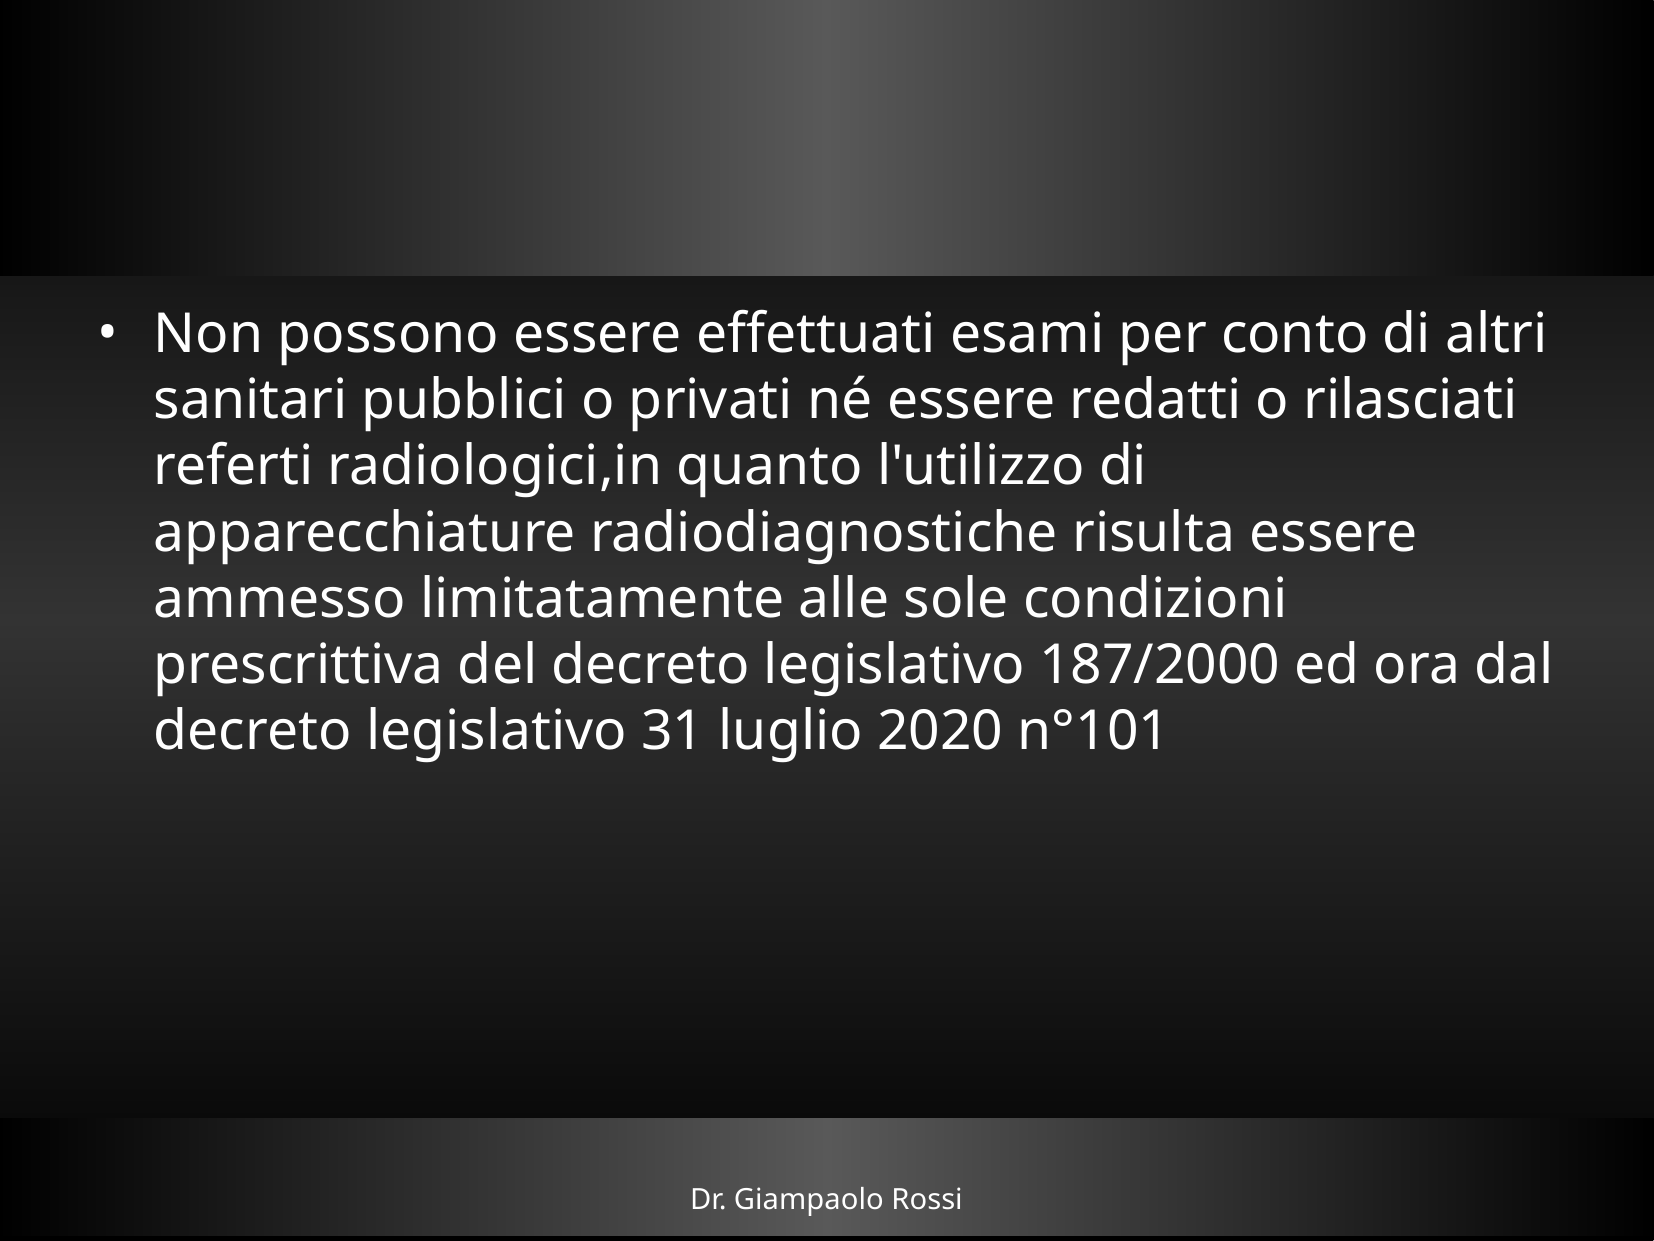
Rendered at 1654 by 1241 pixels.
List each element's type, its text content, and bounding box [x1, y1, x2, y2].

list Non possono essere effettuati esami per conto di altri sanitari pubblici o privati né essere redatti o rilasciati referti radiologici,in quanto l'utilizzo di apparecchiature radiodiagnostiche risulta essere ammesso limitatamente alle sole condizioni prescrittiva del decreto legislativo 187/2000 ed ora dal decreto legislativo 31 luglio 2020 n°101 [82, 289, 1571, 1108]
